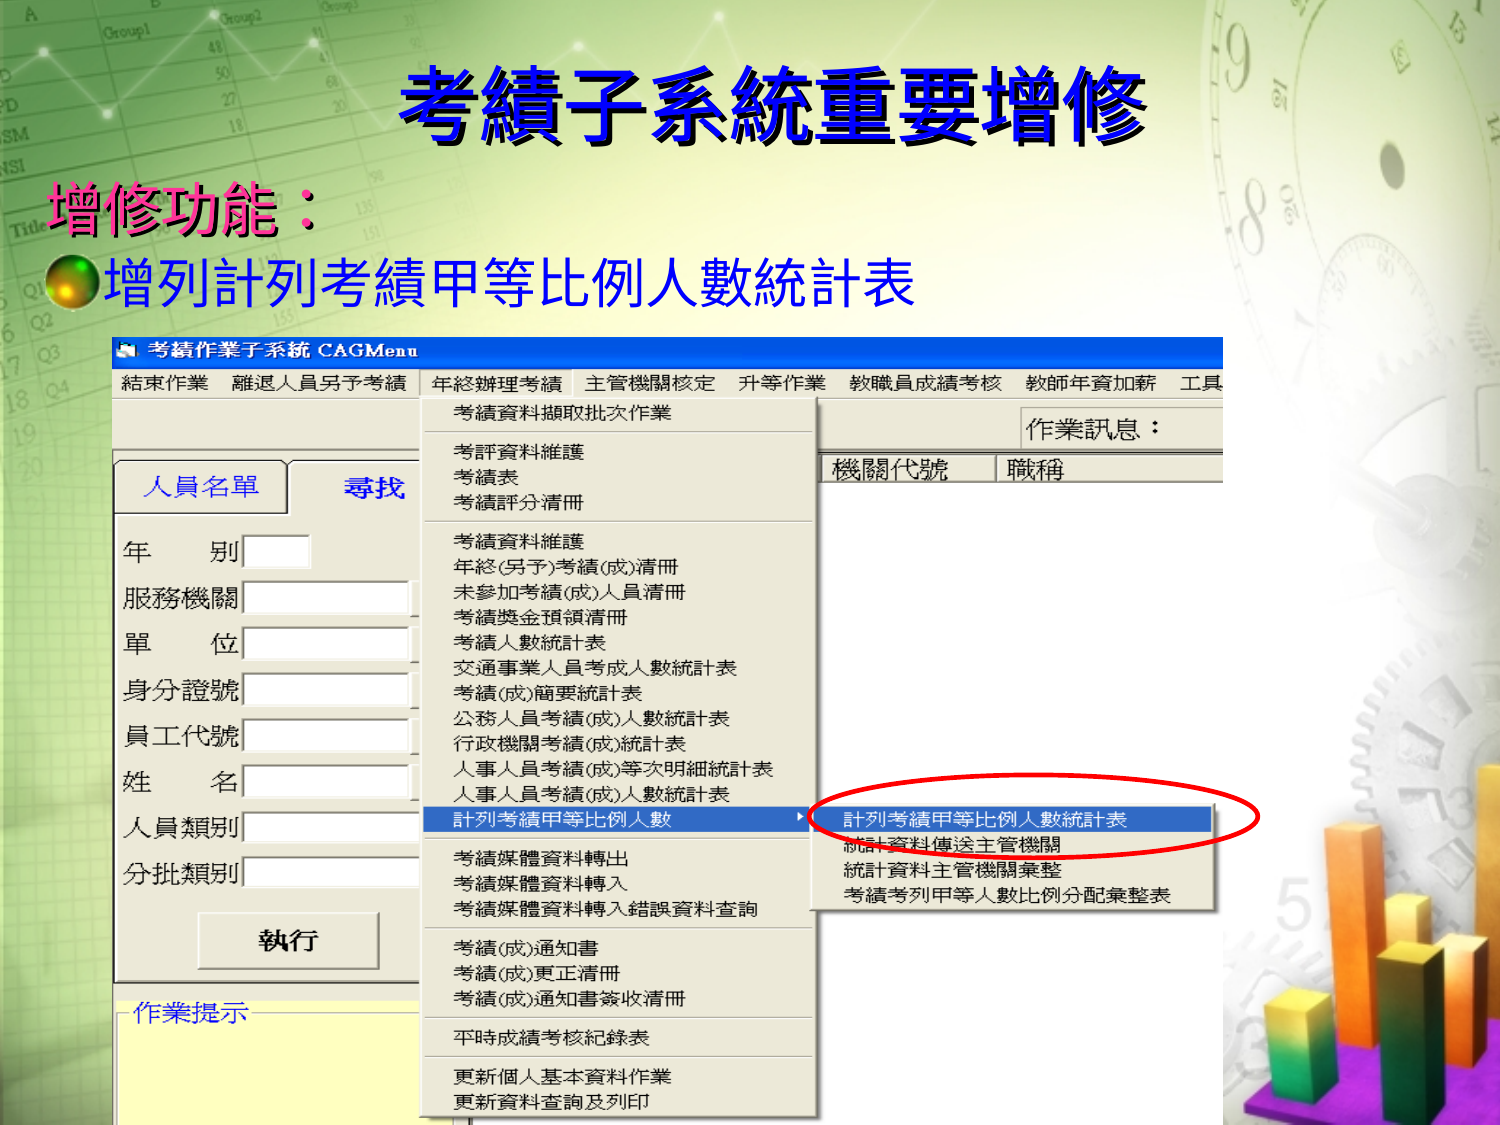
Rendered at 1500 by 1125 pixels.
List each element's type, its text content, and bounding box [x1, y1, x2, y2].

list 增修功能： 增列計列考績甲等比例人數統計表 [29, 172, 1447, 327]
title 考績子系統重要增修 [41, 42, 1500, 161]
picture [0, 0, 1500, 1125]
